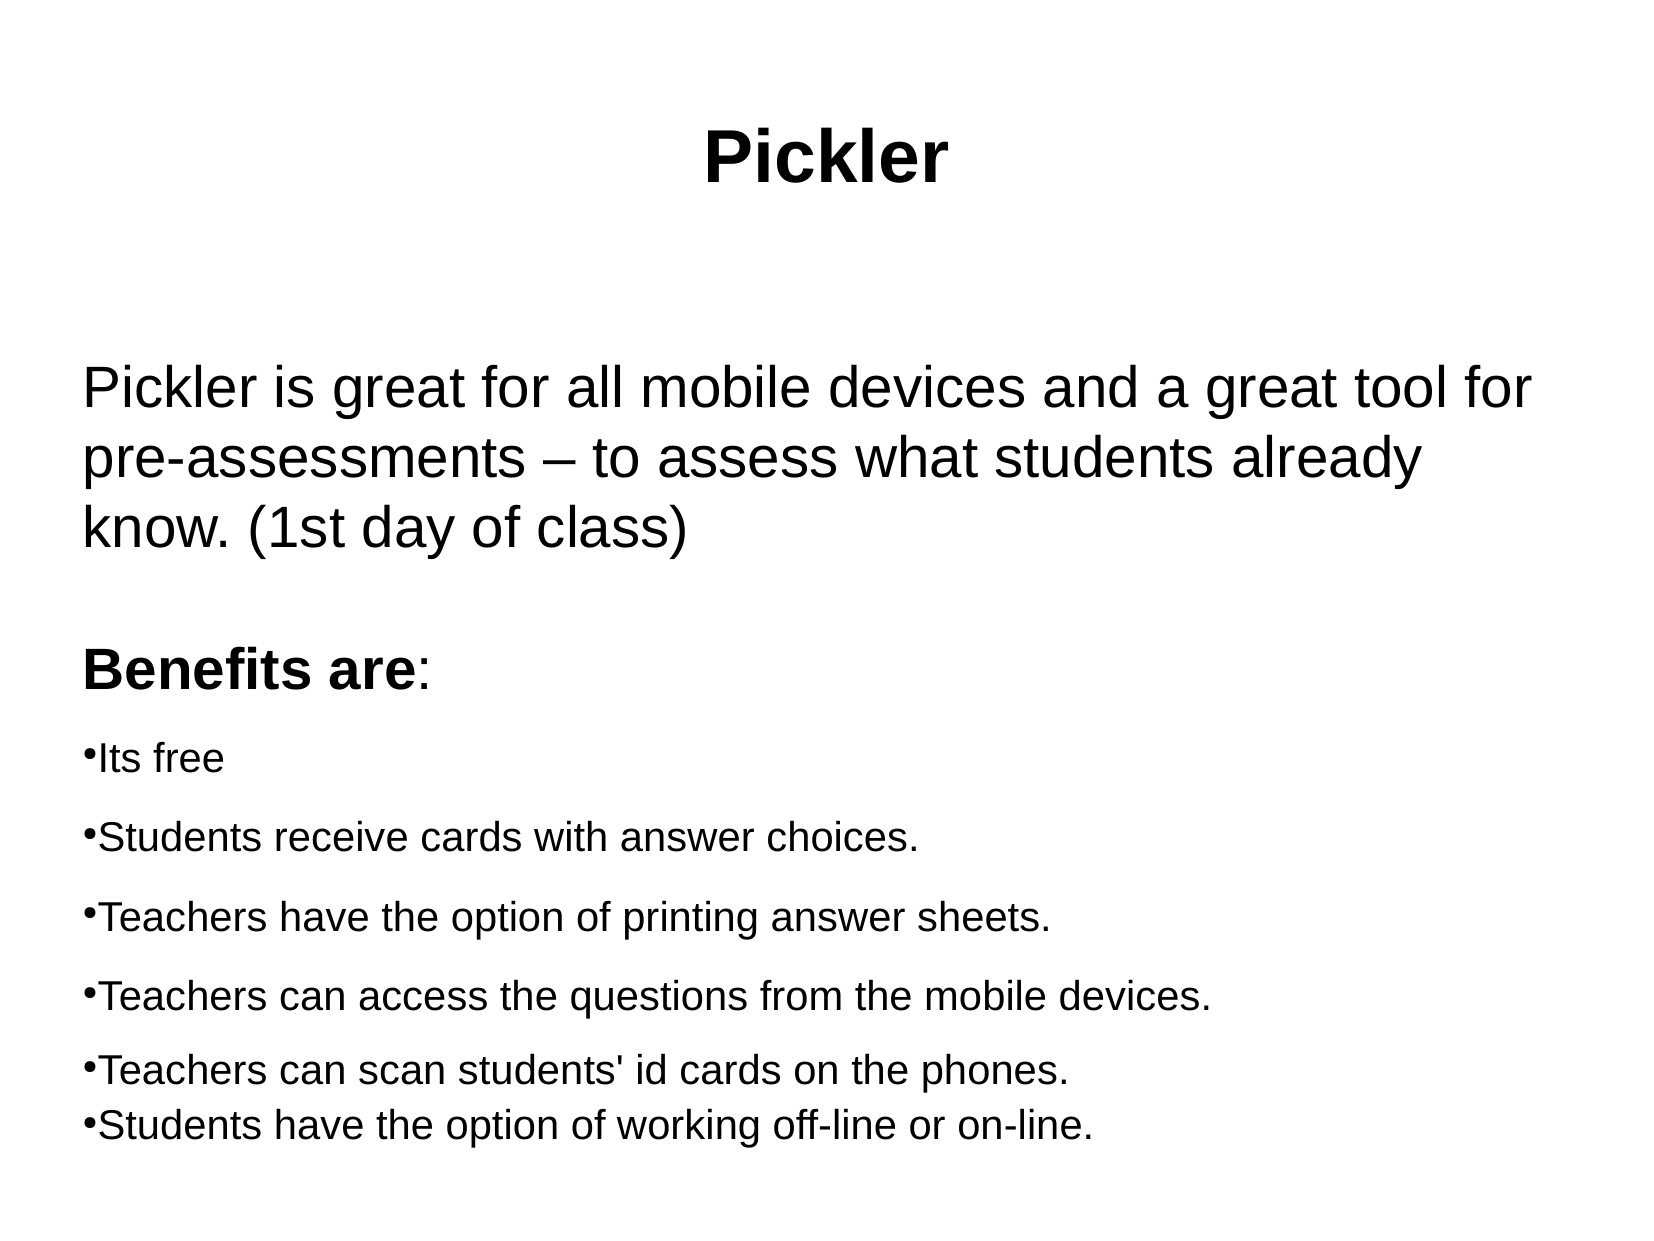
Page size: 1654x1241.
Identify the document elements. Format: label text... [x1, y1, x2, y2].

subtitle Pickler is great for all mobile devices and a great tool for pre-assessments – to assess what students already know. (1st day of class) Benefits are: Its free Students receive cards with answer choices. Teachers have the option of printing answer sheets. Teachers can access the questions from the mobile devices. Teachers can scan students' id cards on the phones. Students have the option of working off-line or on-line. [82, 51, 1571, 1141]
